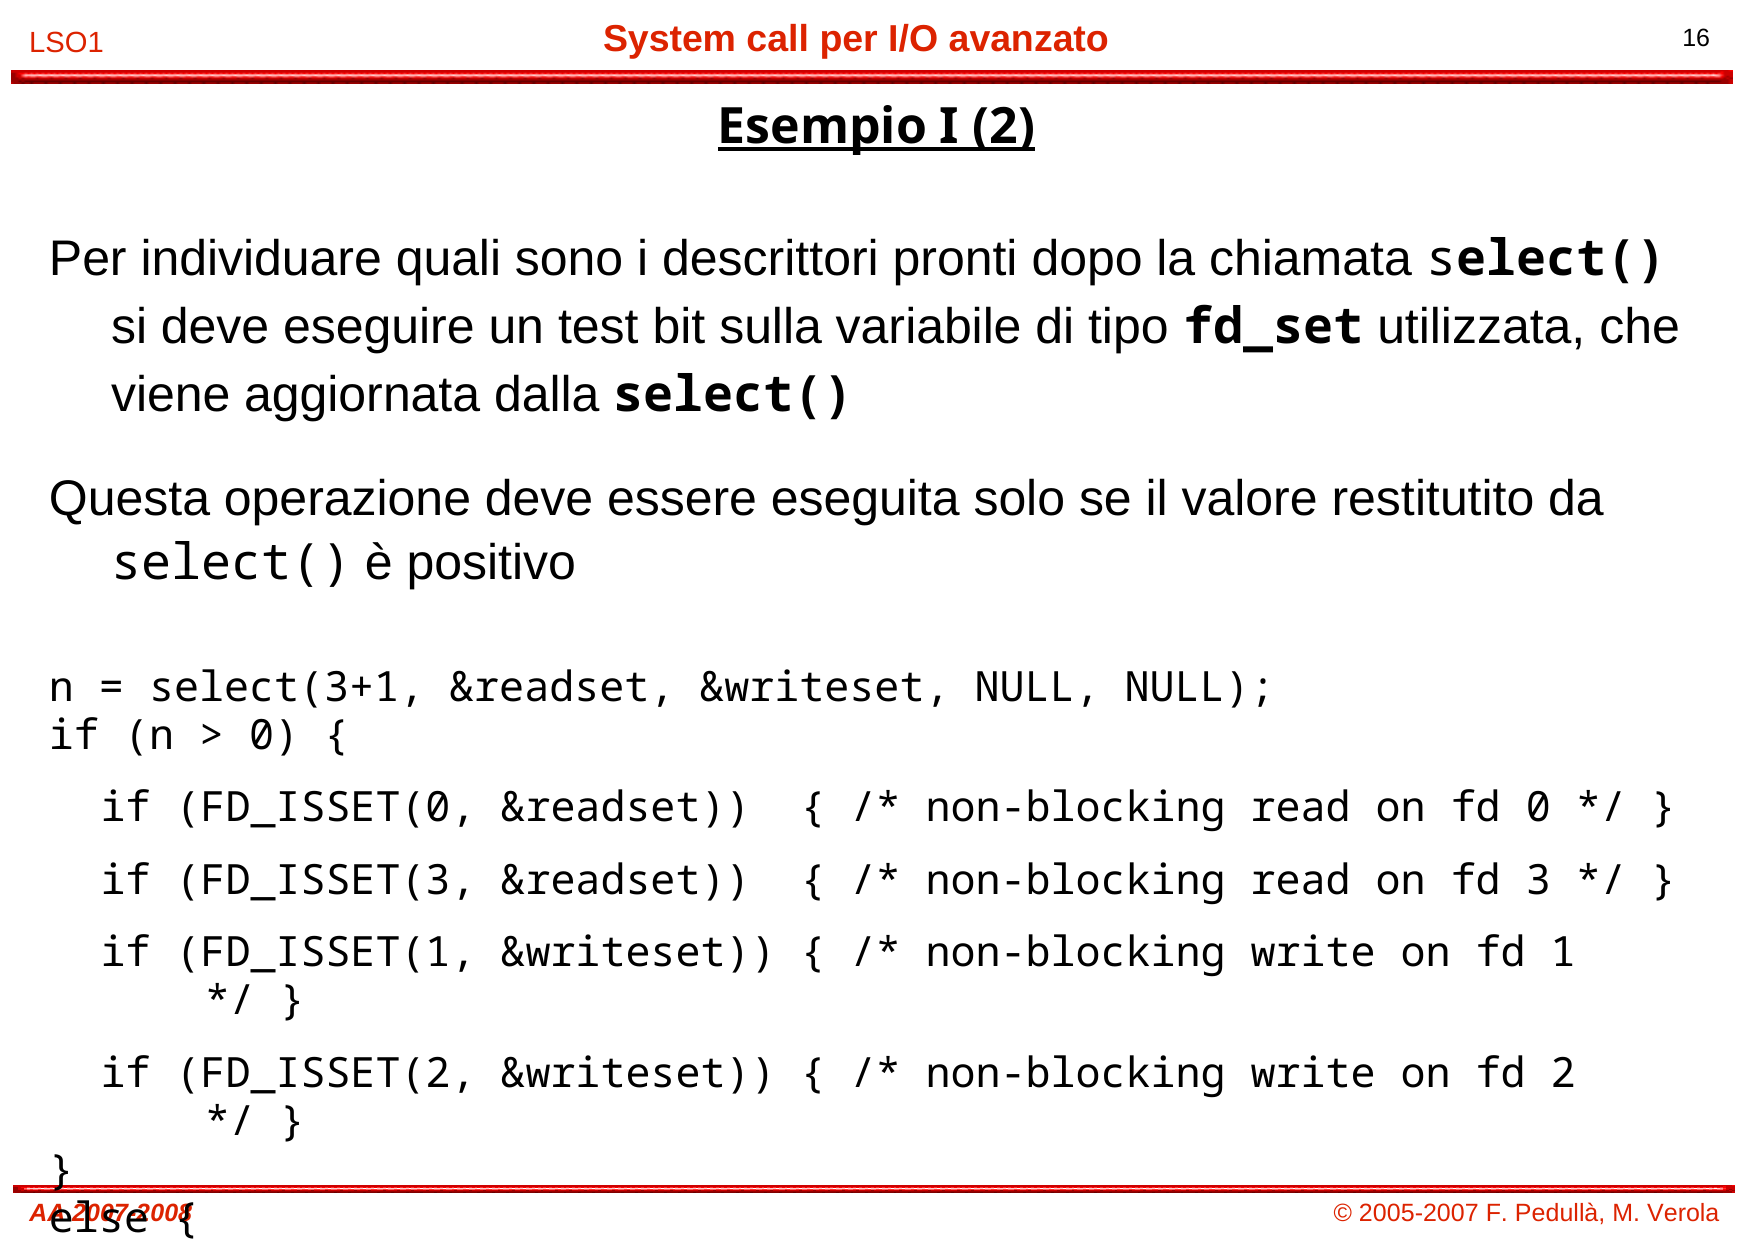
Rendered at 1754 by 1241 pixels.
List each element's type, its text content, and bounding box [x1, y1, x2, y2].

title Esempio I (2) [40, 78, 1713, 174]
list Per individuare quali sono i descrittori pronti dopo la chiamata select() si deve eseguire un test bit sulla variabile di tipo fd_set utilizzata, che viene aggiornata dalla select() Questa operazione deve essere eseguita solo se il valore restitutito da select() è positivo n = select(3+1, &readset, &writeset, NULL, NULL); if (n > 0) { if (FD_ISSET(0, &readset)) { /* non-blocking read on fd 0 */ } if (FD_ISSET(3, &readset)) { /* non-blocking read on fd 3 */ } if (FD_ISSET(1, &writeset)) { /* non-blocking write on fd 1 */ } if (FD_ISSET(2, &writeset)) { /* non-blocking write on fd 2 */ } } else { /* error */ } [48, 221, 1686, 1133]
picture [13, 1185, 1735, 1193]
picture [11, 70, 1733, 84]
